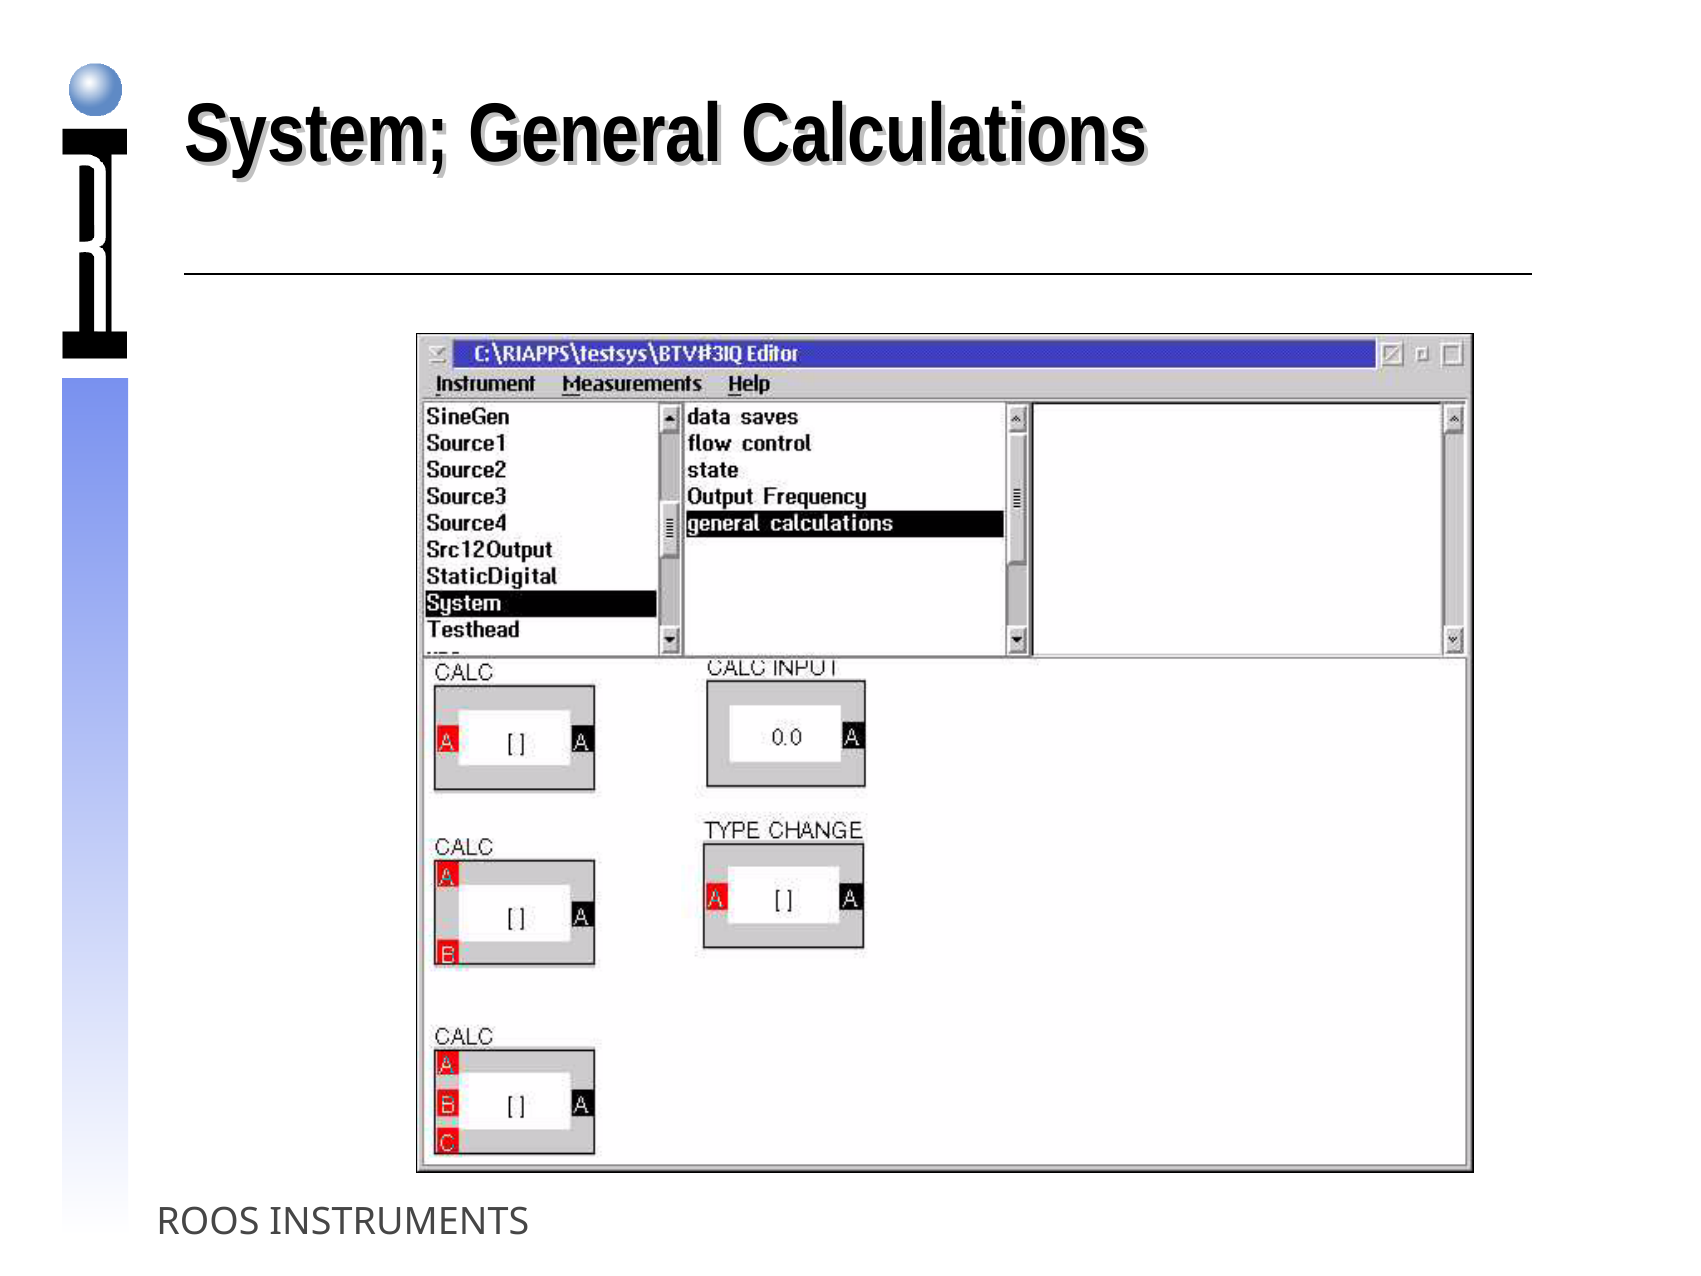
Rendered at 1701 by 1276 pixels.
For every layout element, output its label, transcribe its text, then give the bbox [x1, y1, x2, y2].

text_box System; General Calculations [184, 92, 1539, 268]
picture [416, 333, 1474, 1173]
